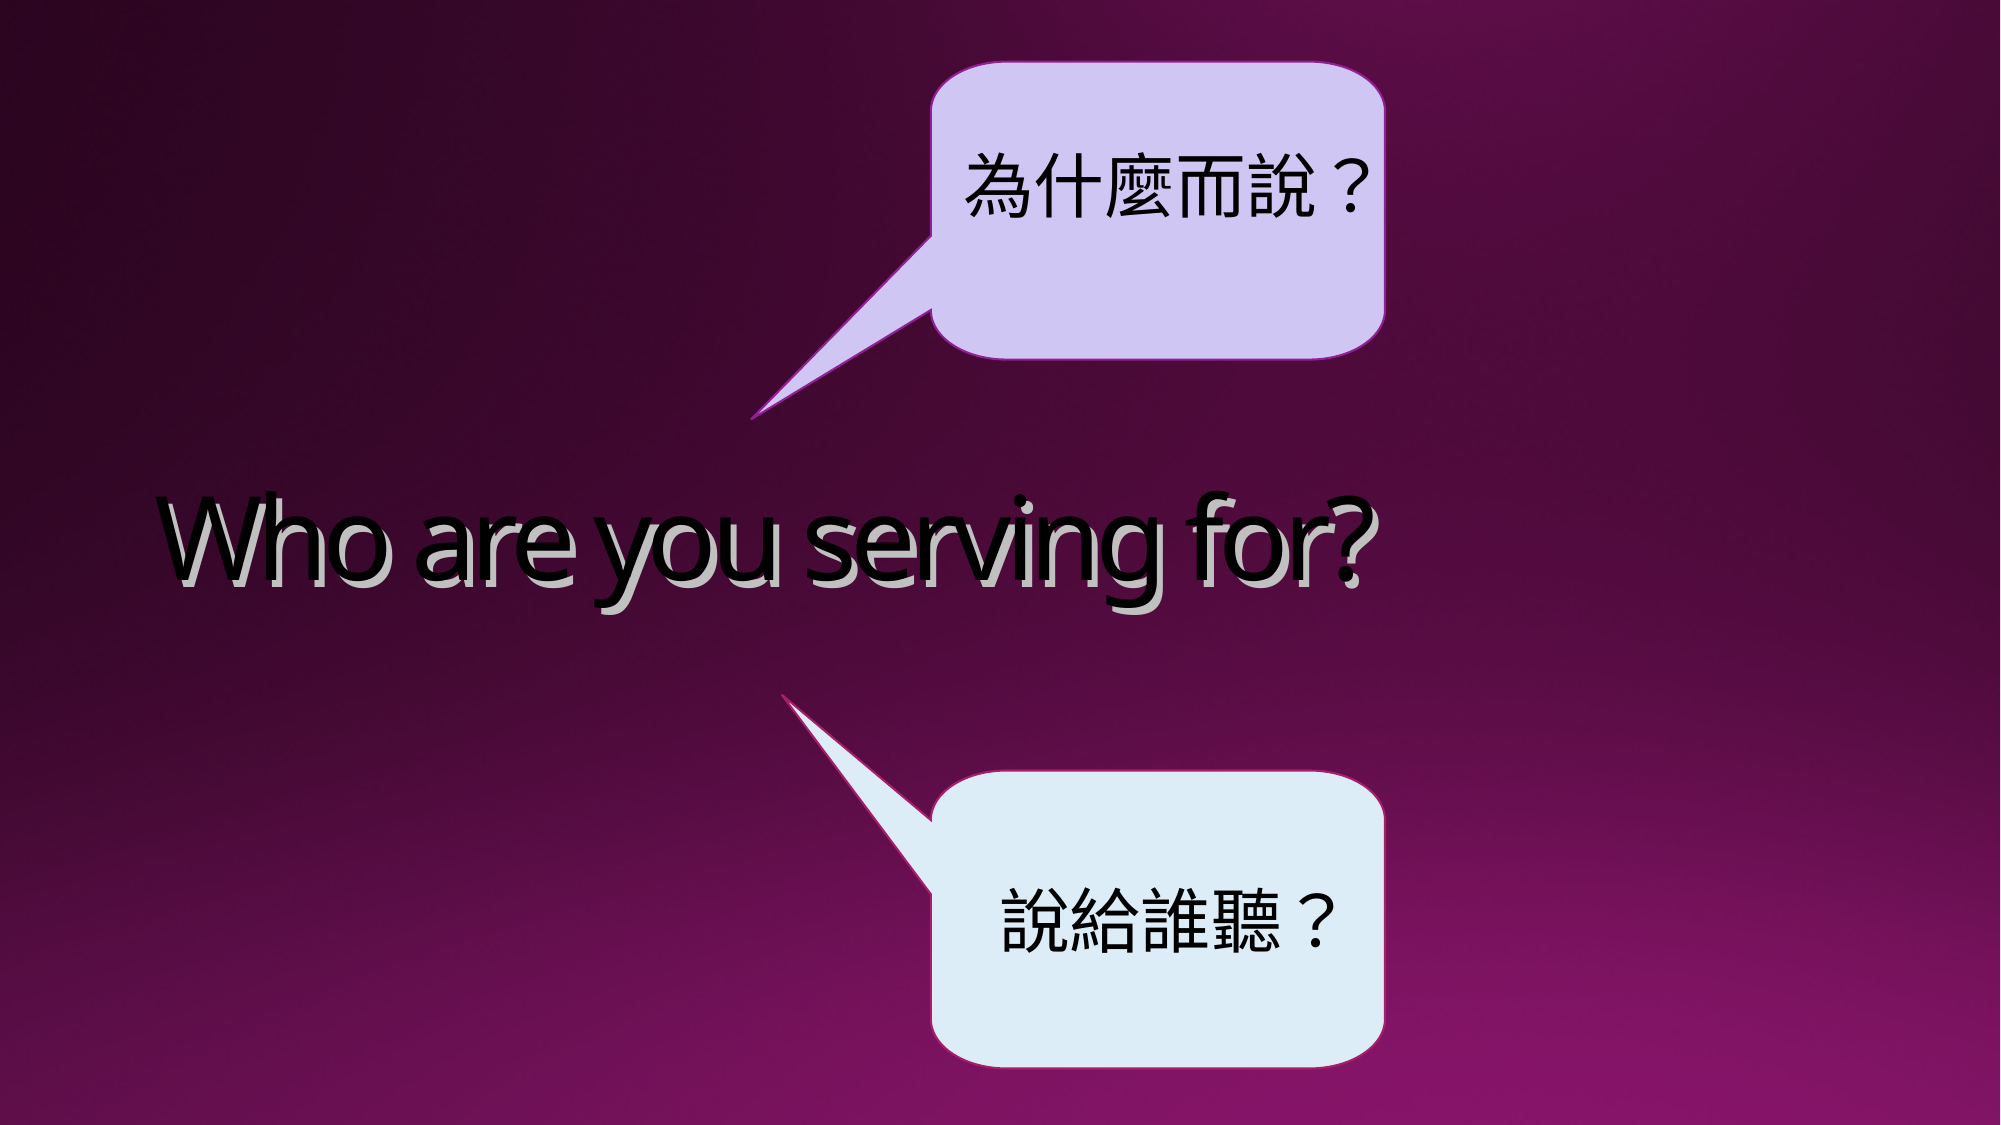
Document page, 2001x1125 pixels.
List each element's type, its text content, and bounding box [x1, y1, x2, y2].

text_box 為什麼而說？ [948, 134, 1403, 234]
text_box [781, 694, 1386, 1069]
text_box 說給誰聽？ [984, 869, 1368, 969]
title Who are you serving for? [97, 472, 1434, 640]
text_box [750, 61, 1386, 420]
